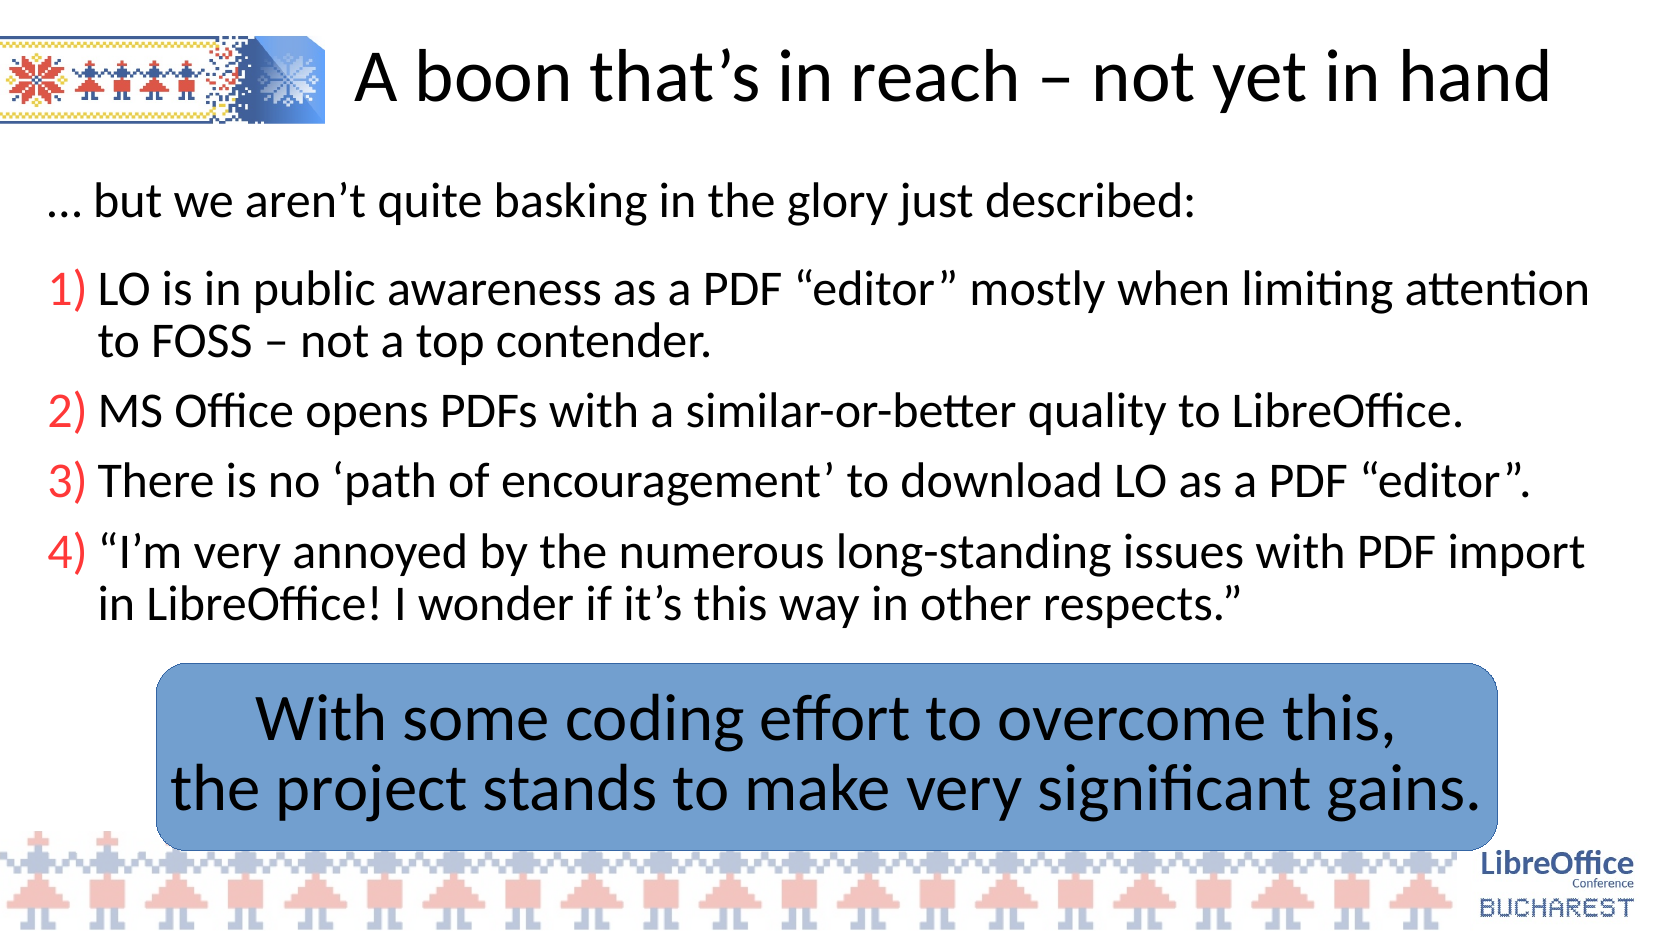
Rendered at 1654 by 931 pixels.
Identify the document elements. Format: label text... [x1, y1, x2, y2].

subtitle eyalroz1@gmx.com [0, 35, 325, 124]
subtitle eyalroz1@gmx.com [1580, 812, 1640, 931]
title A boon that’s in reach – not yet in hand [354, 23, 1625, 142]
list … but we aren’t quite basking in the glory just described: LO is in public awareness as a PDF “editor” mostly when limiting attention to FOSS – not a top contender. MS Office opens PDFs with a similar-or-better quality to LibreOffice. There is no ‘path of encouragement’ to download LO as a PDF “editor”. “I’m very annoyed by the numerous long-standing issues with PDF import in LibreOffice! I wonder if it’s this way in other respects.” [47, 177, 1625, 803]
text_box With some coding effort to overcome this, the project stands to make very significant gains. [156, 663, 1498, 851]
